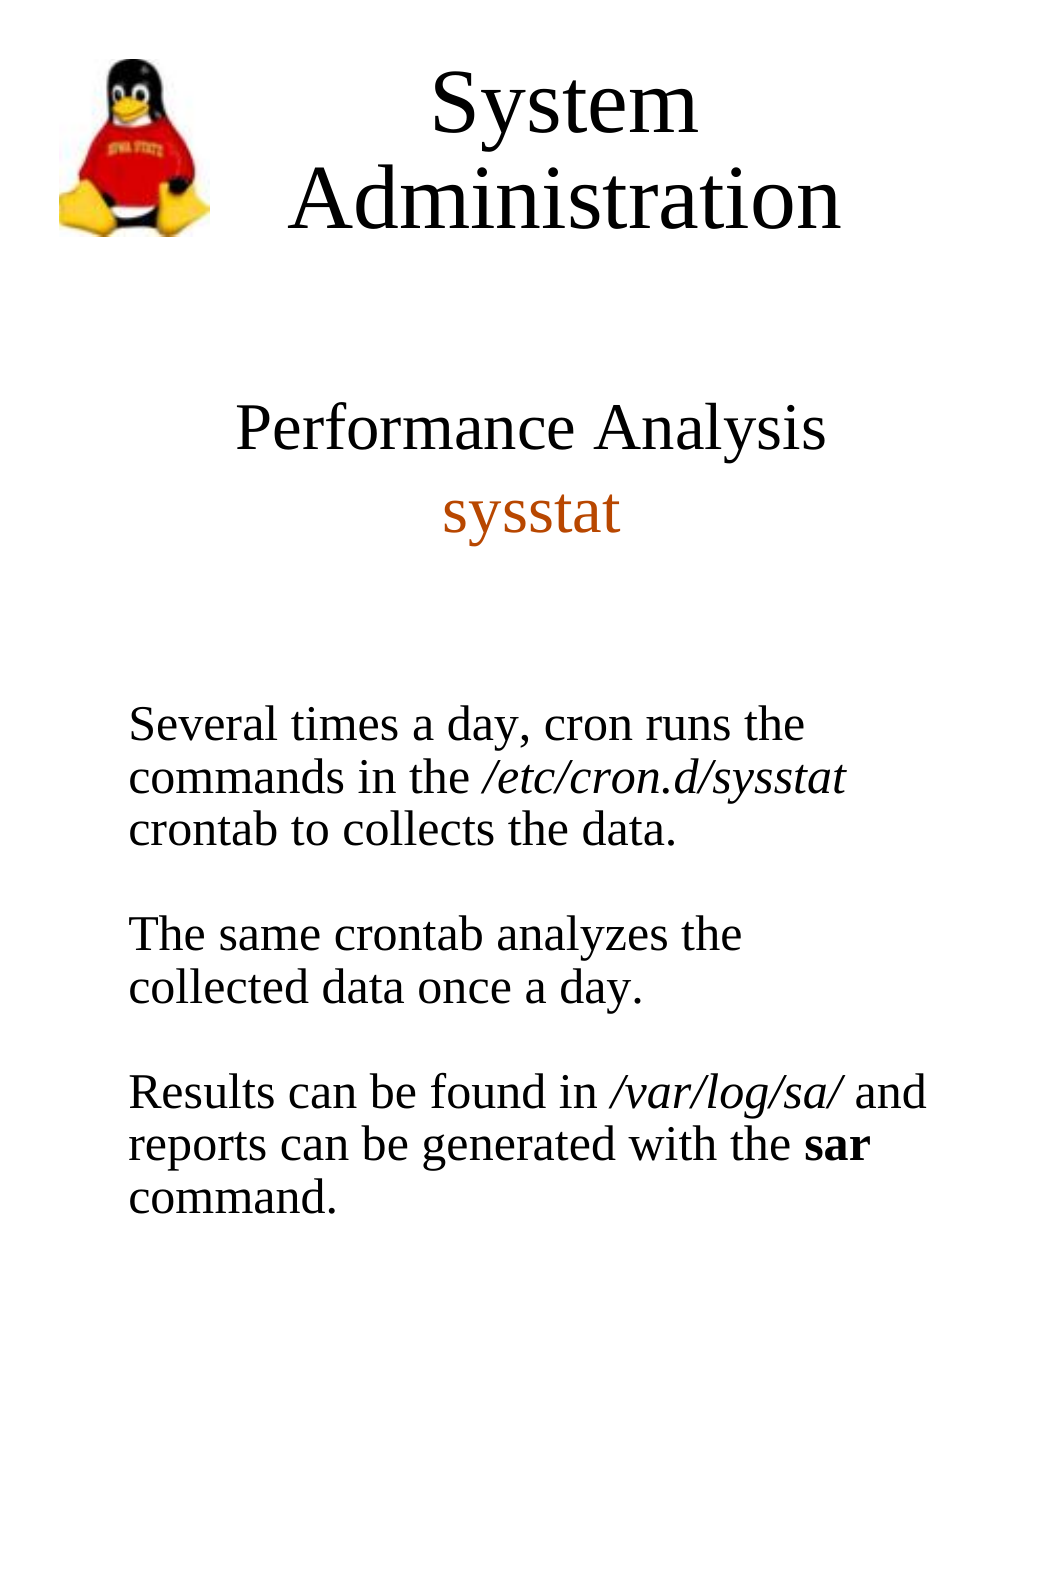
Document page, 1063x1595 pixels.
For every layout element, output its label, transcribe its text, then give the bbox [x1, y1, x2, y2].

picture [59, 59, 210, 237]
title System Administration [237, 28, 893, 161]
subtitle Performance Analysis sysstat Several times a day, cron runs the commands in the /etc/cron.d/sysstat crontab to collects the data. The same crontab analyzes the collected data once a day. Results can be found in /var/log/sa/ and reports can be generated with the sar command. [128, 161, 936, 1595]
